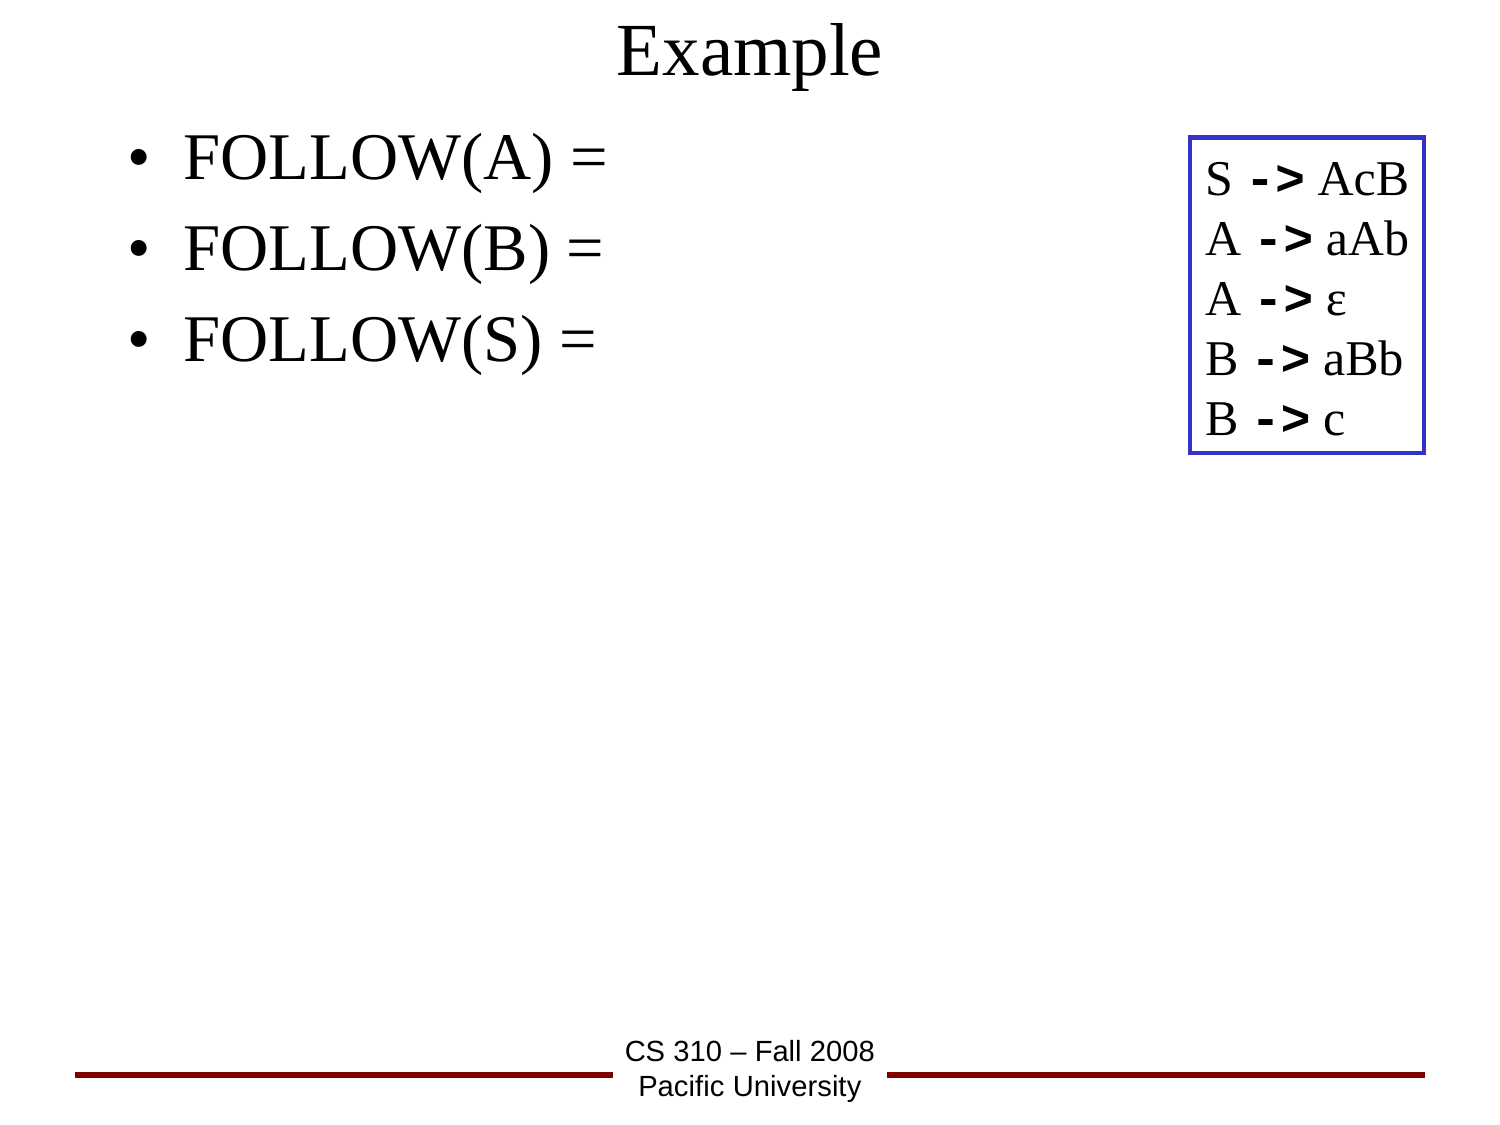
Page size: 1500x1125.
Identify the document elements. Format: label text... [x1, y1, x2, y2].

title Example [112, 0, 1388, 100]
text_box S -> AcB A -> aAb A -> ε B -> aBb B -> c [1190, 137, 1425, 453]
list FOLLOW(A) = FOLLOW(B) = FOLLOW(S) = [112, 112, 1388, 1001]
